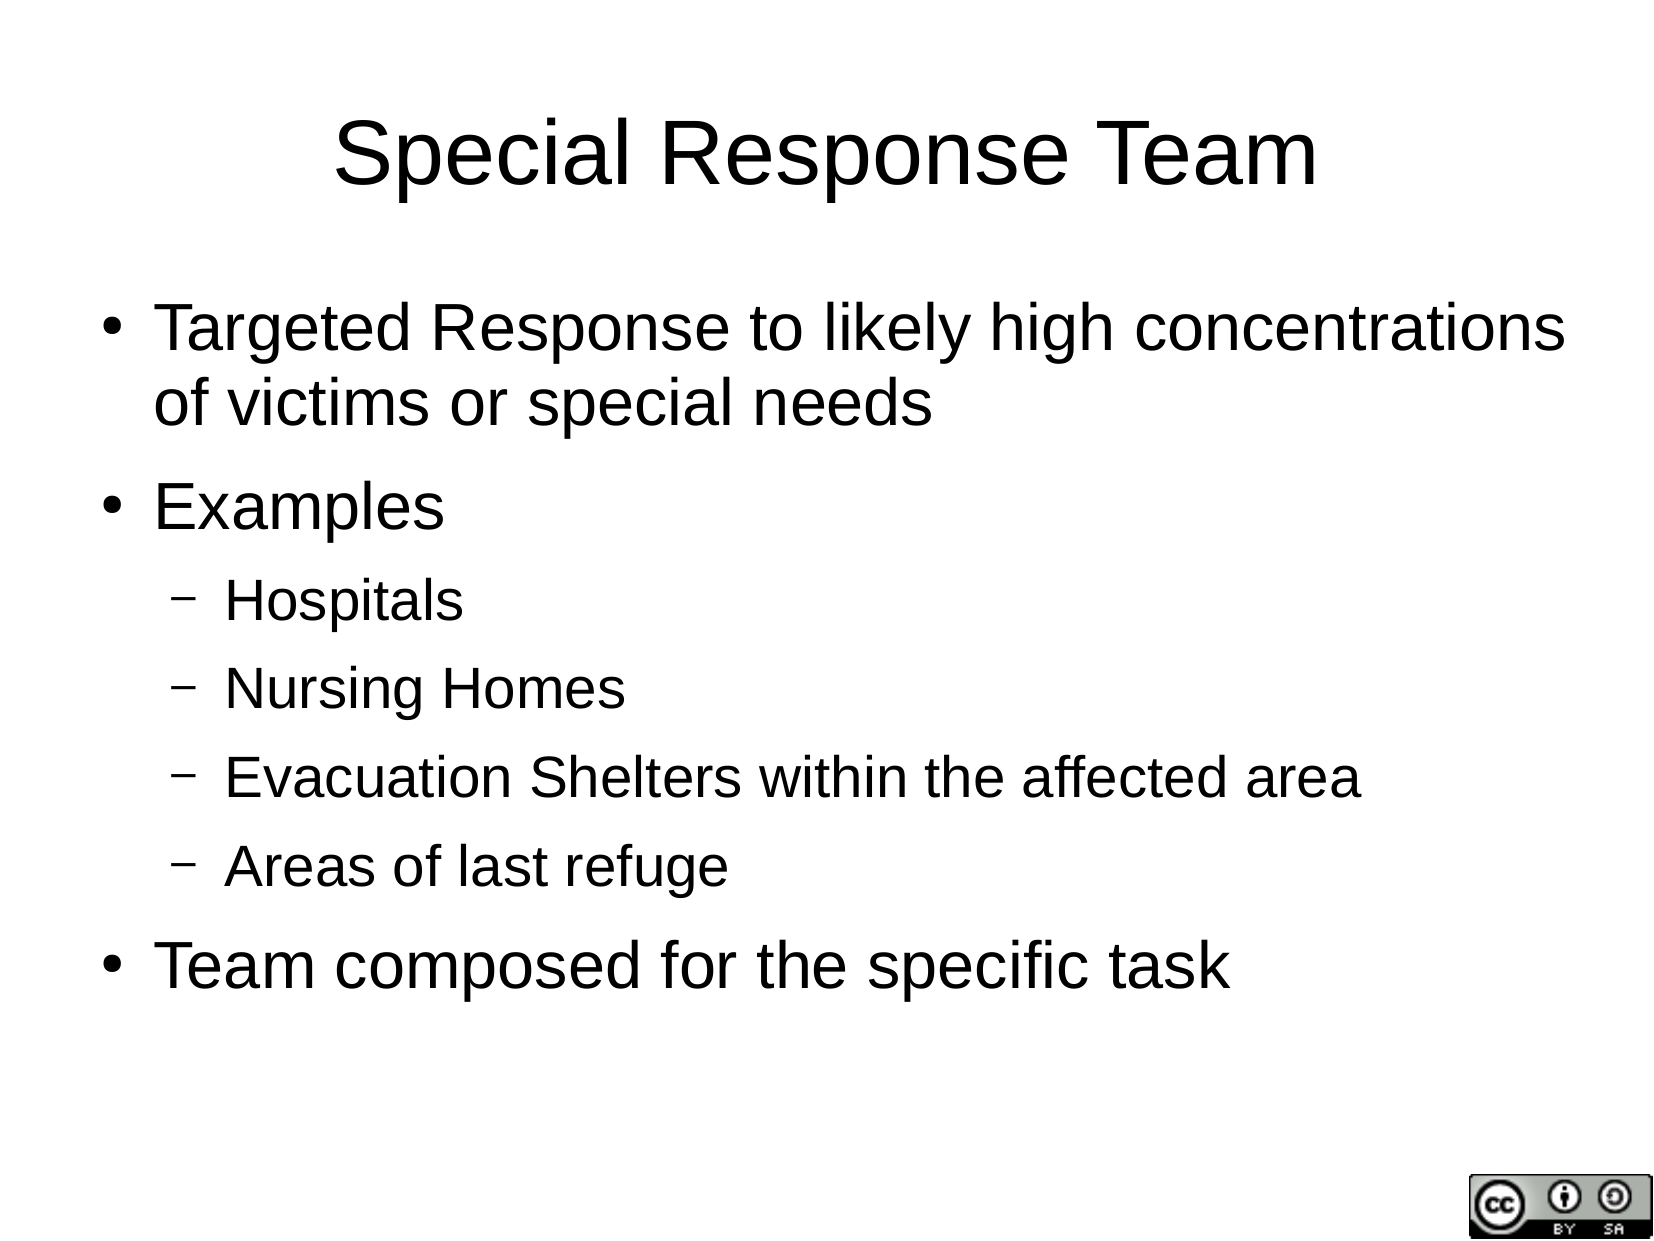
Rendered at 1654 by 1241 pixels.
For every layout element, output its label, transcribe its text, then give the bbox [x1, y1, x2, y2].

list Targeted Response to likely high concentrations of victims or special needs Examples Hospitals Nursing Homes Evacuation Shelters within the affected area Areas of last refuge Team composed for the specific task [82, 290, 1571, 1010]
picture [1469, 1174, 1653, 1239]
title Special Response Team [82, 49, 1571, 257]
